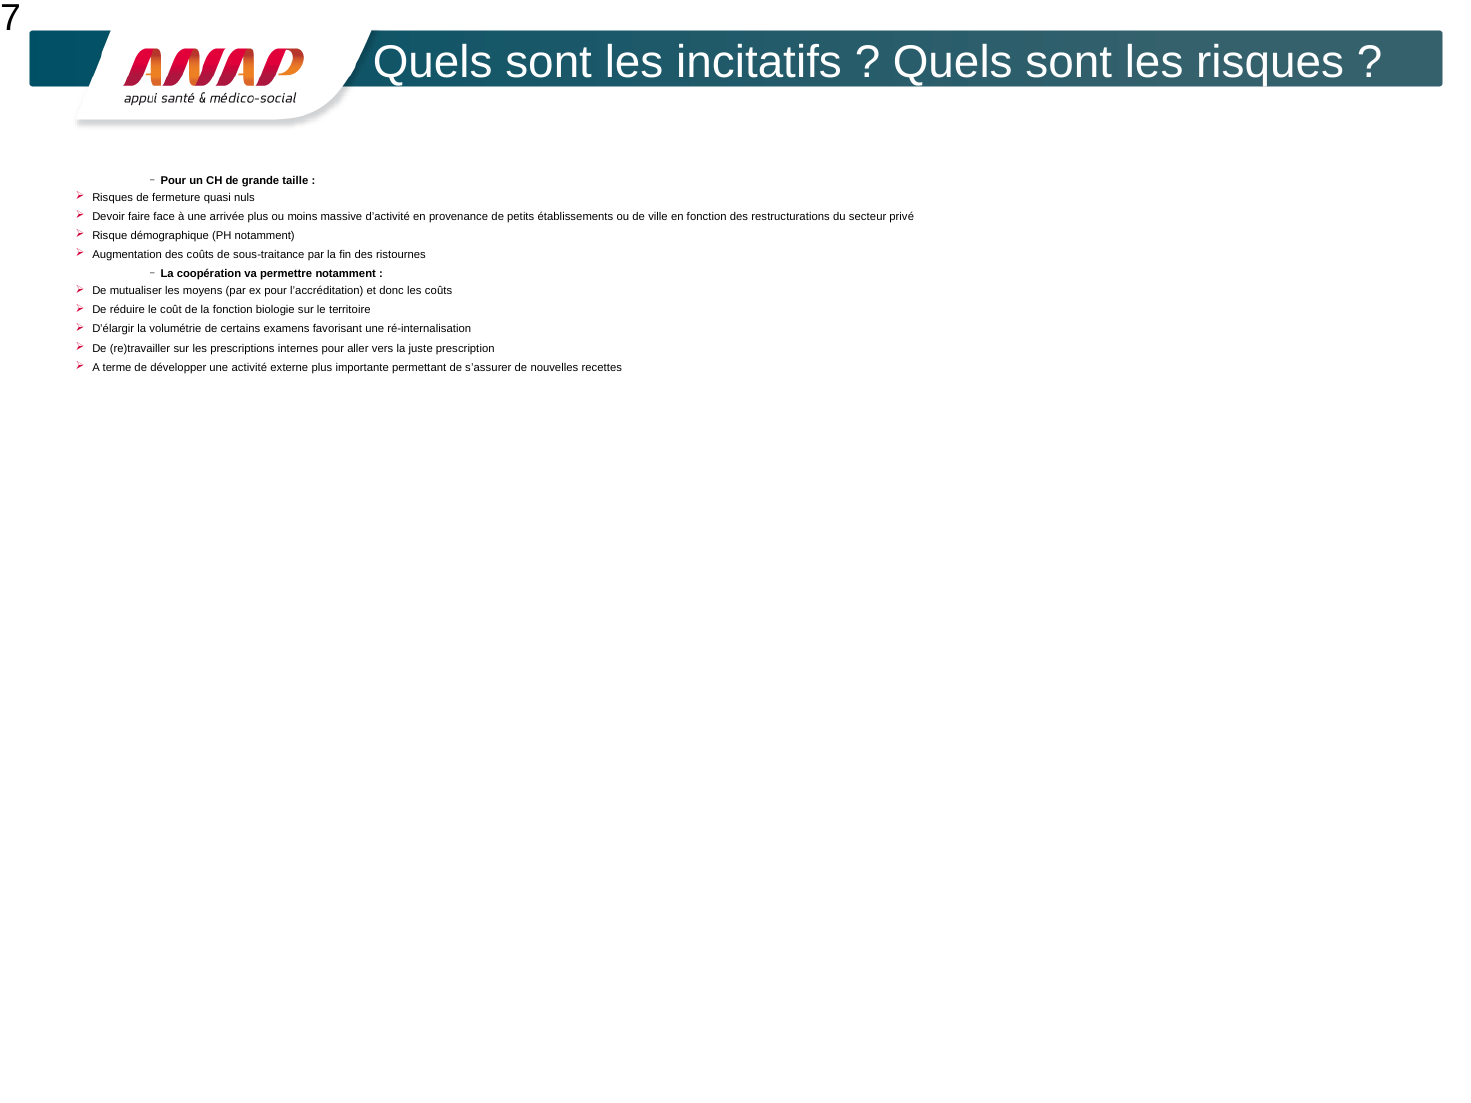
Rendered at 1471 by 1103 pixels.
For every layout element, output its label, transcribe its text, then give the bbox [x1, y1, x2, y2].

picture [0, 0, 1471, 155]
list Pour un CH de grande taille : Risques de fermeture quasi nuls Devoir faire face à une arrivée plus ou moins massive d’activité en provenance de petits établissements ou de ville en fonction des restructurations du secteur privé Risque démographique (PH notamment) Augmentation des coûts de sous-traitance par la fin des ristournes La coopération va permettre notamment : De mutualiser les moyens (par ex pour l’accréditation) et donc les coûts De réduire le coût de la fonction biologie sur le territoire D’élargir la volumétrie de certains examens favorisant une ré-internalisation De (re)travailler sur les prescriptions internes pour aller vers la juste prescription A terme de développer une activité externe plus importante permettant de s’assurer de nouvelles recettes [75, 173, 1434, 374]
title Quels sont les incitatifs ? Quels sont les risques ? [372, 31, 1442, 216]
